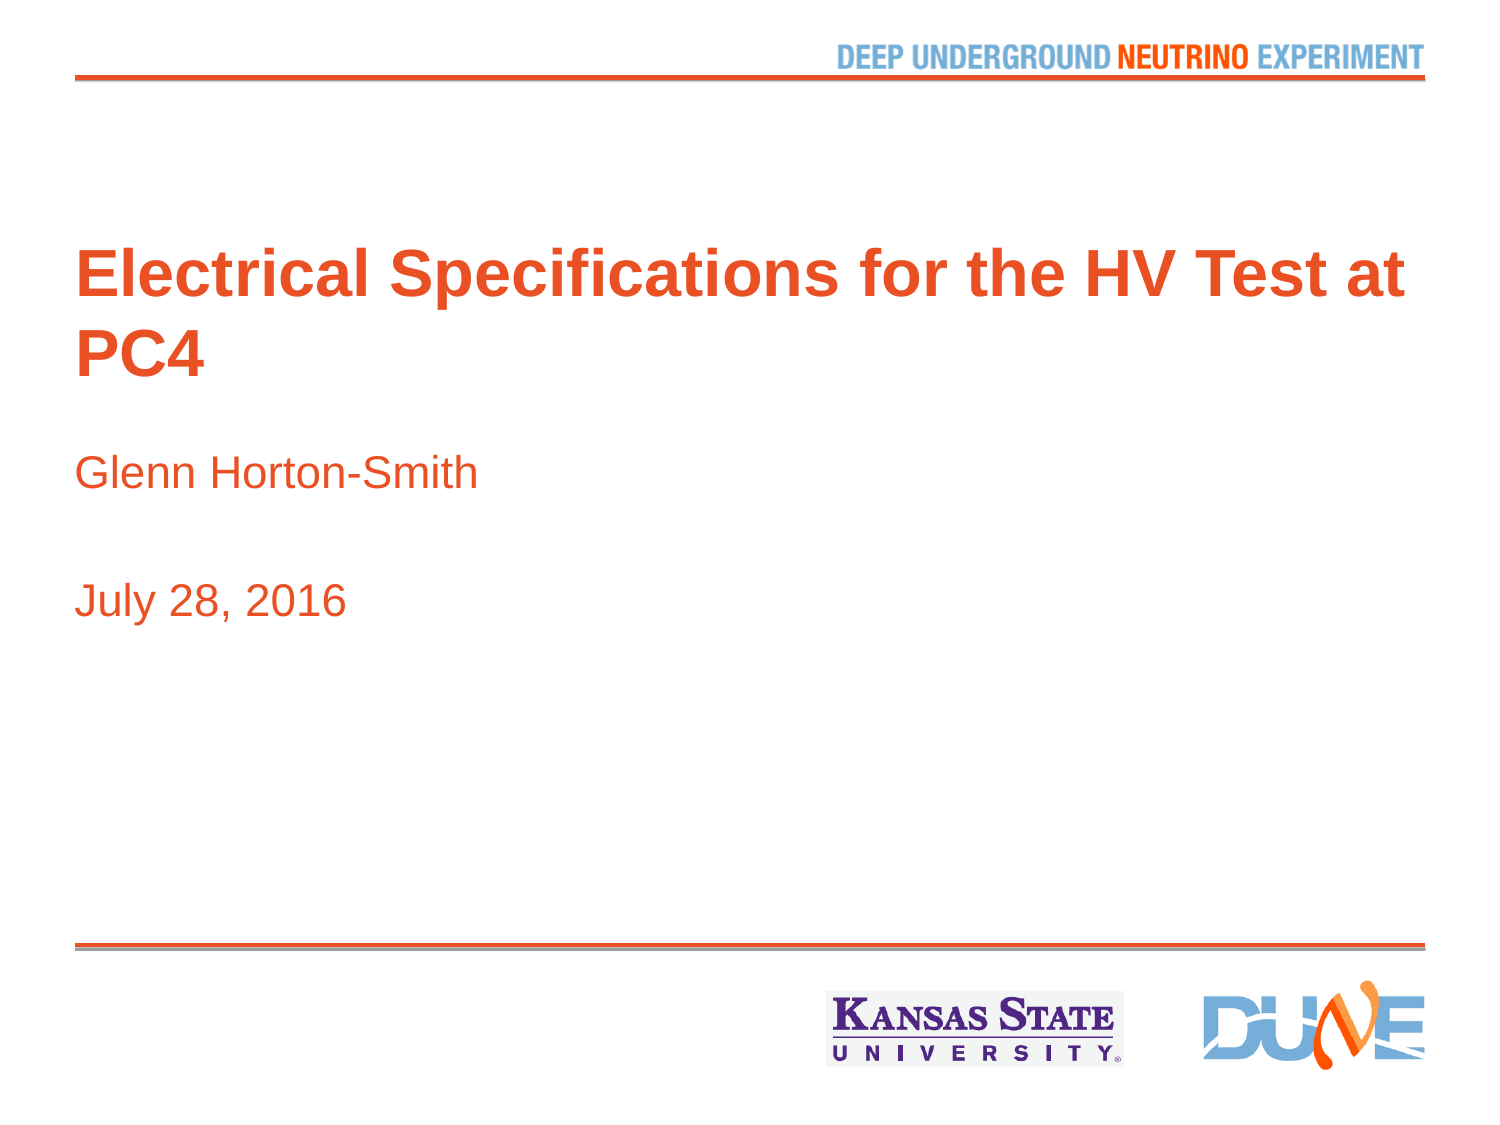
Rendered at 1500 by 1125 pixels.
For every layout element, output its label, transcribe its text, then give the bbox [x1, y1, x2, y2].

picture [1116, 39, 1426, 71]
picture [1201, 976, 1427, 1072]
picture [826, 991, 1124, 1067]
title Electrical Specifications for the HV Test at PC4 [75, 201, 1424, 390]
list Glenn Horton-Smith July 28, 2016 [74, 442, 1424, 725]
picture [835, 40, 1113, 72]
